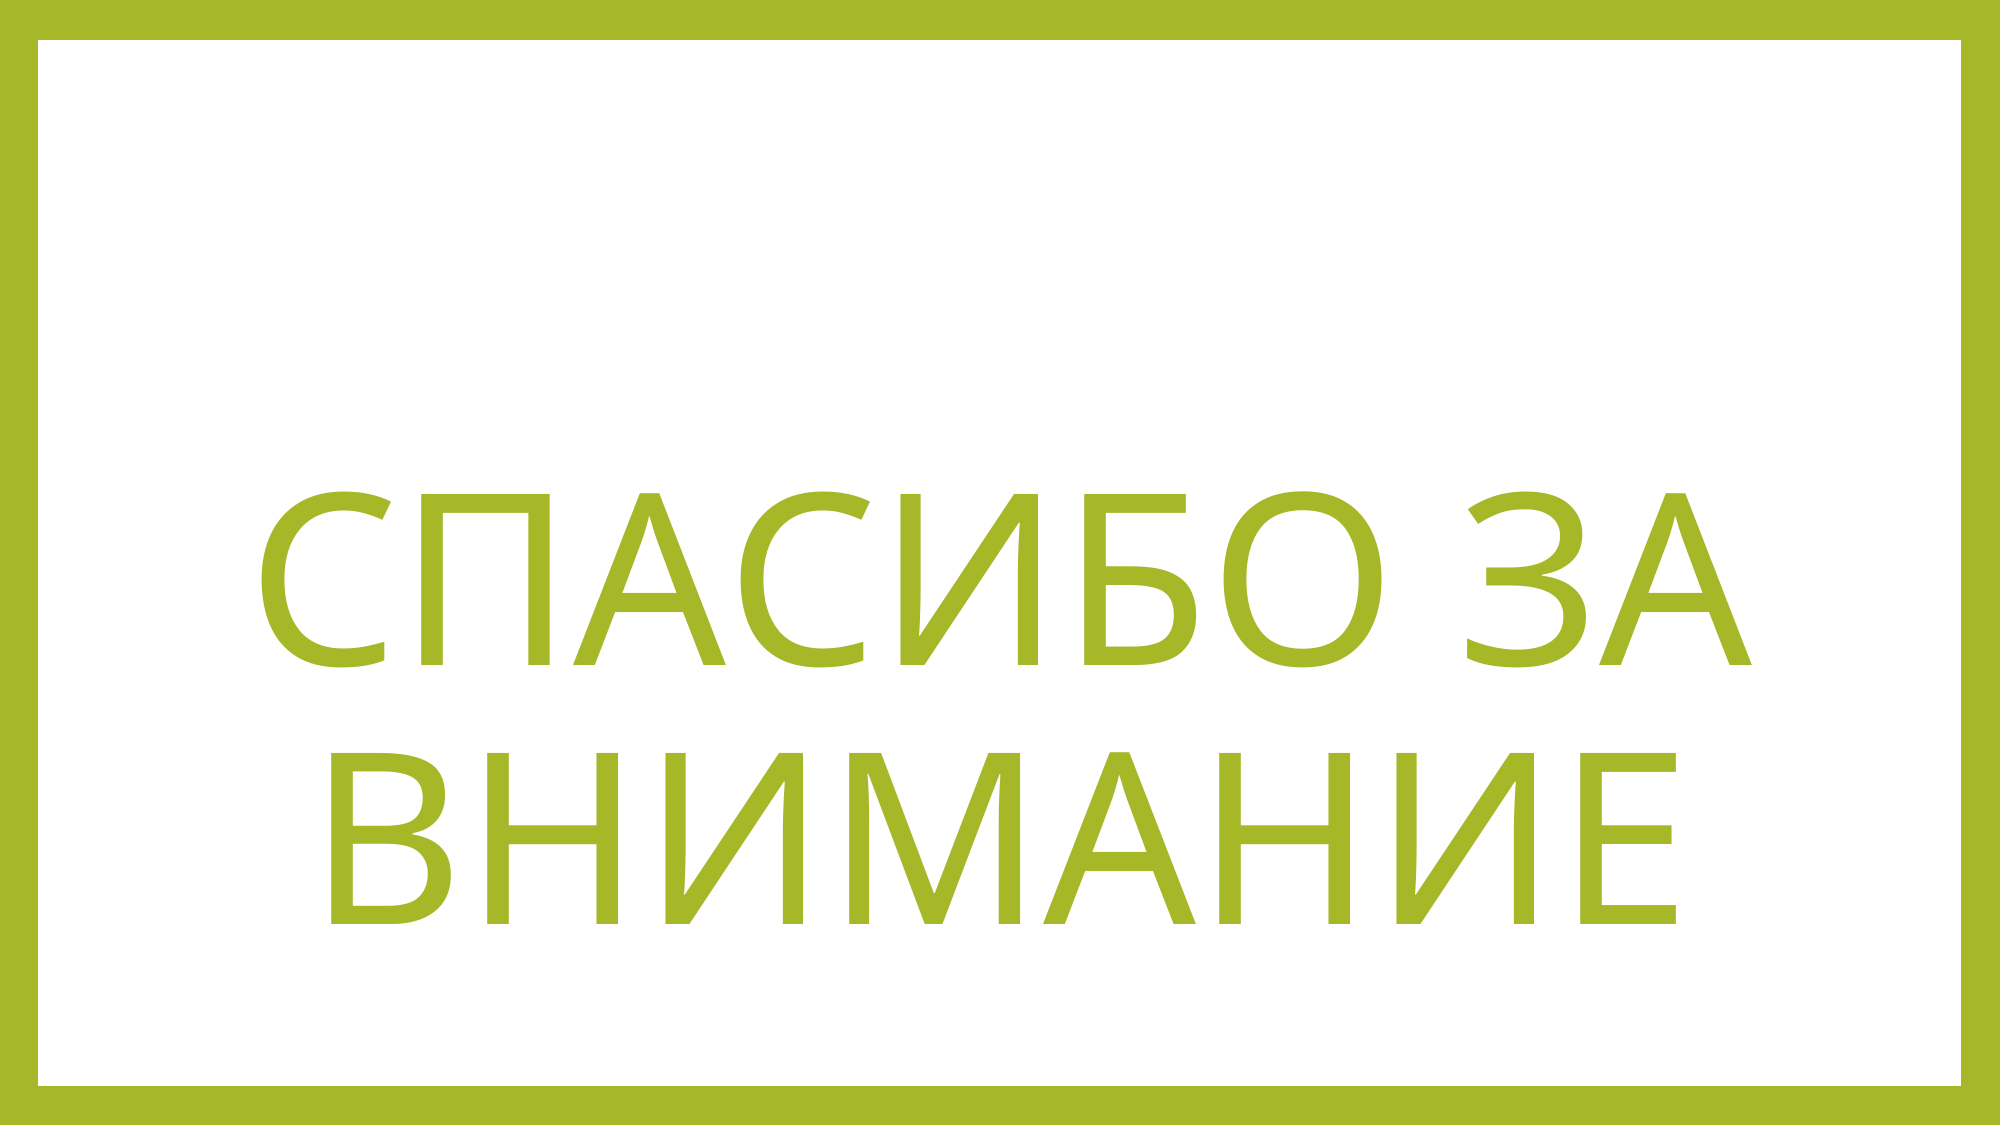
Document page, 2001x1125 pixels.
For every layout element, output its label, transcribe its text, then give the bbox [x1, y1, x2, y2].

title СПАСИБО ЗА ВНИМАНИЕ [189, 451, 1810, 674]
